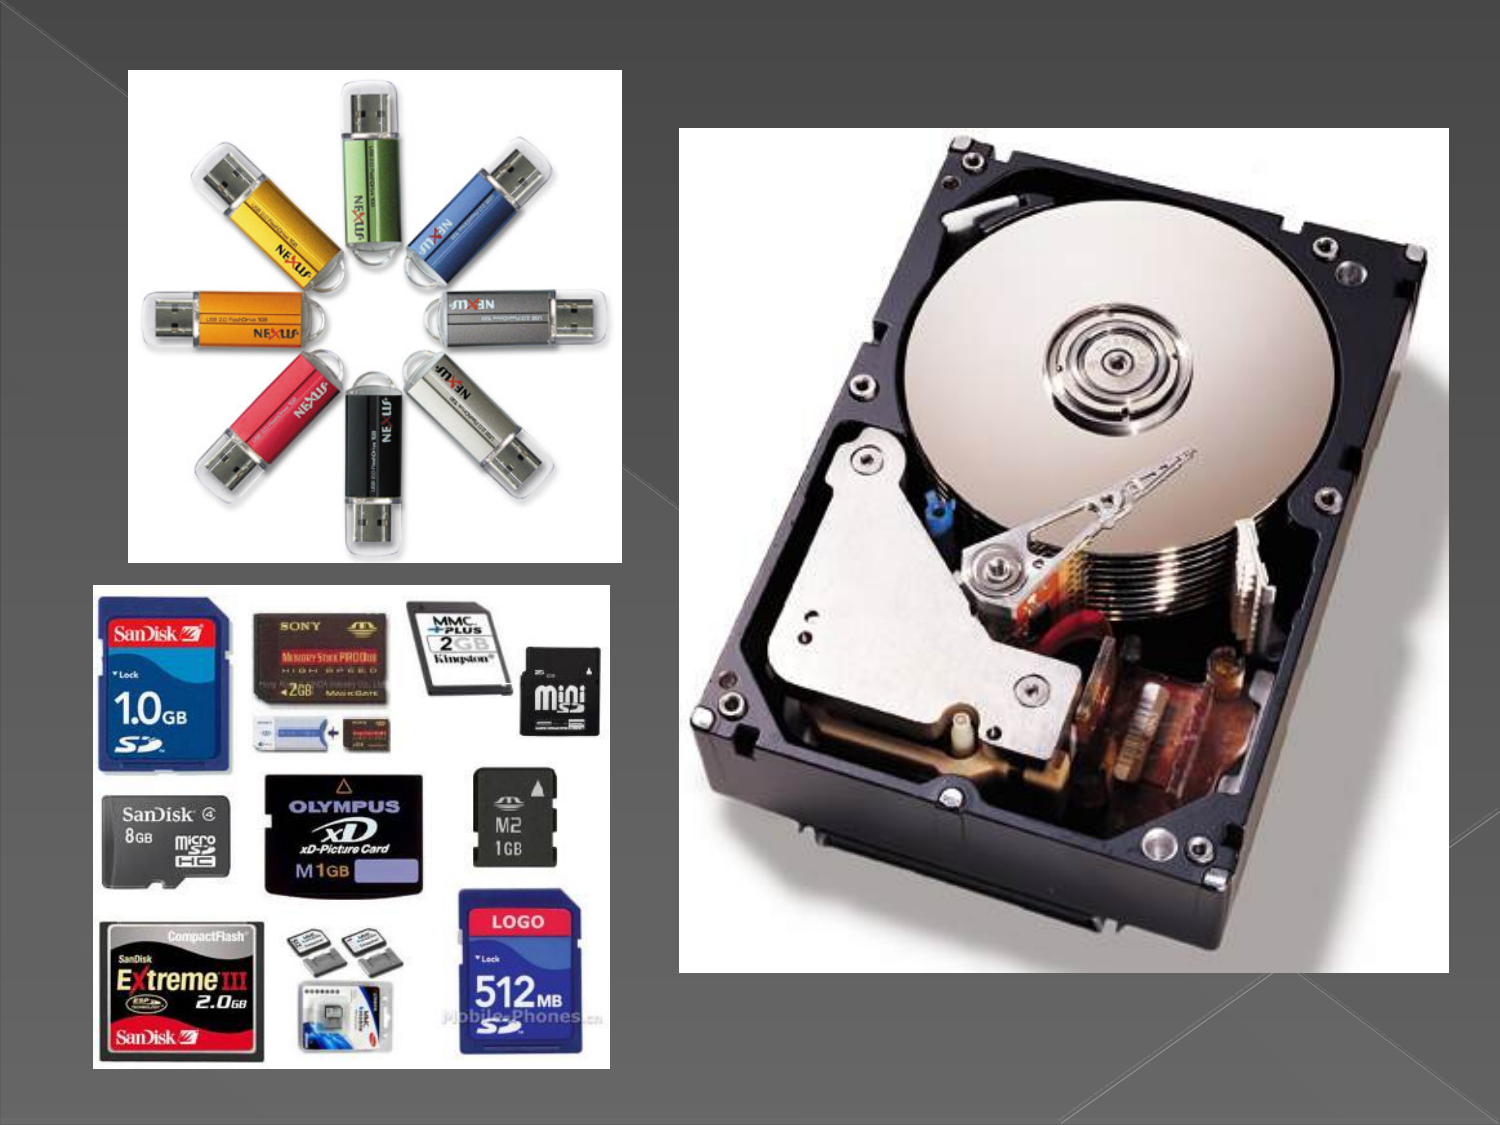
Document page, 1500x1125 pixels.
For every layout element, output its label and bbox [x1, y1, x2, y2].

picture [679, 128, 1449, 973]
picture [128, 70, 622, 563]
picture [93, 585, 610, 1069]
